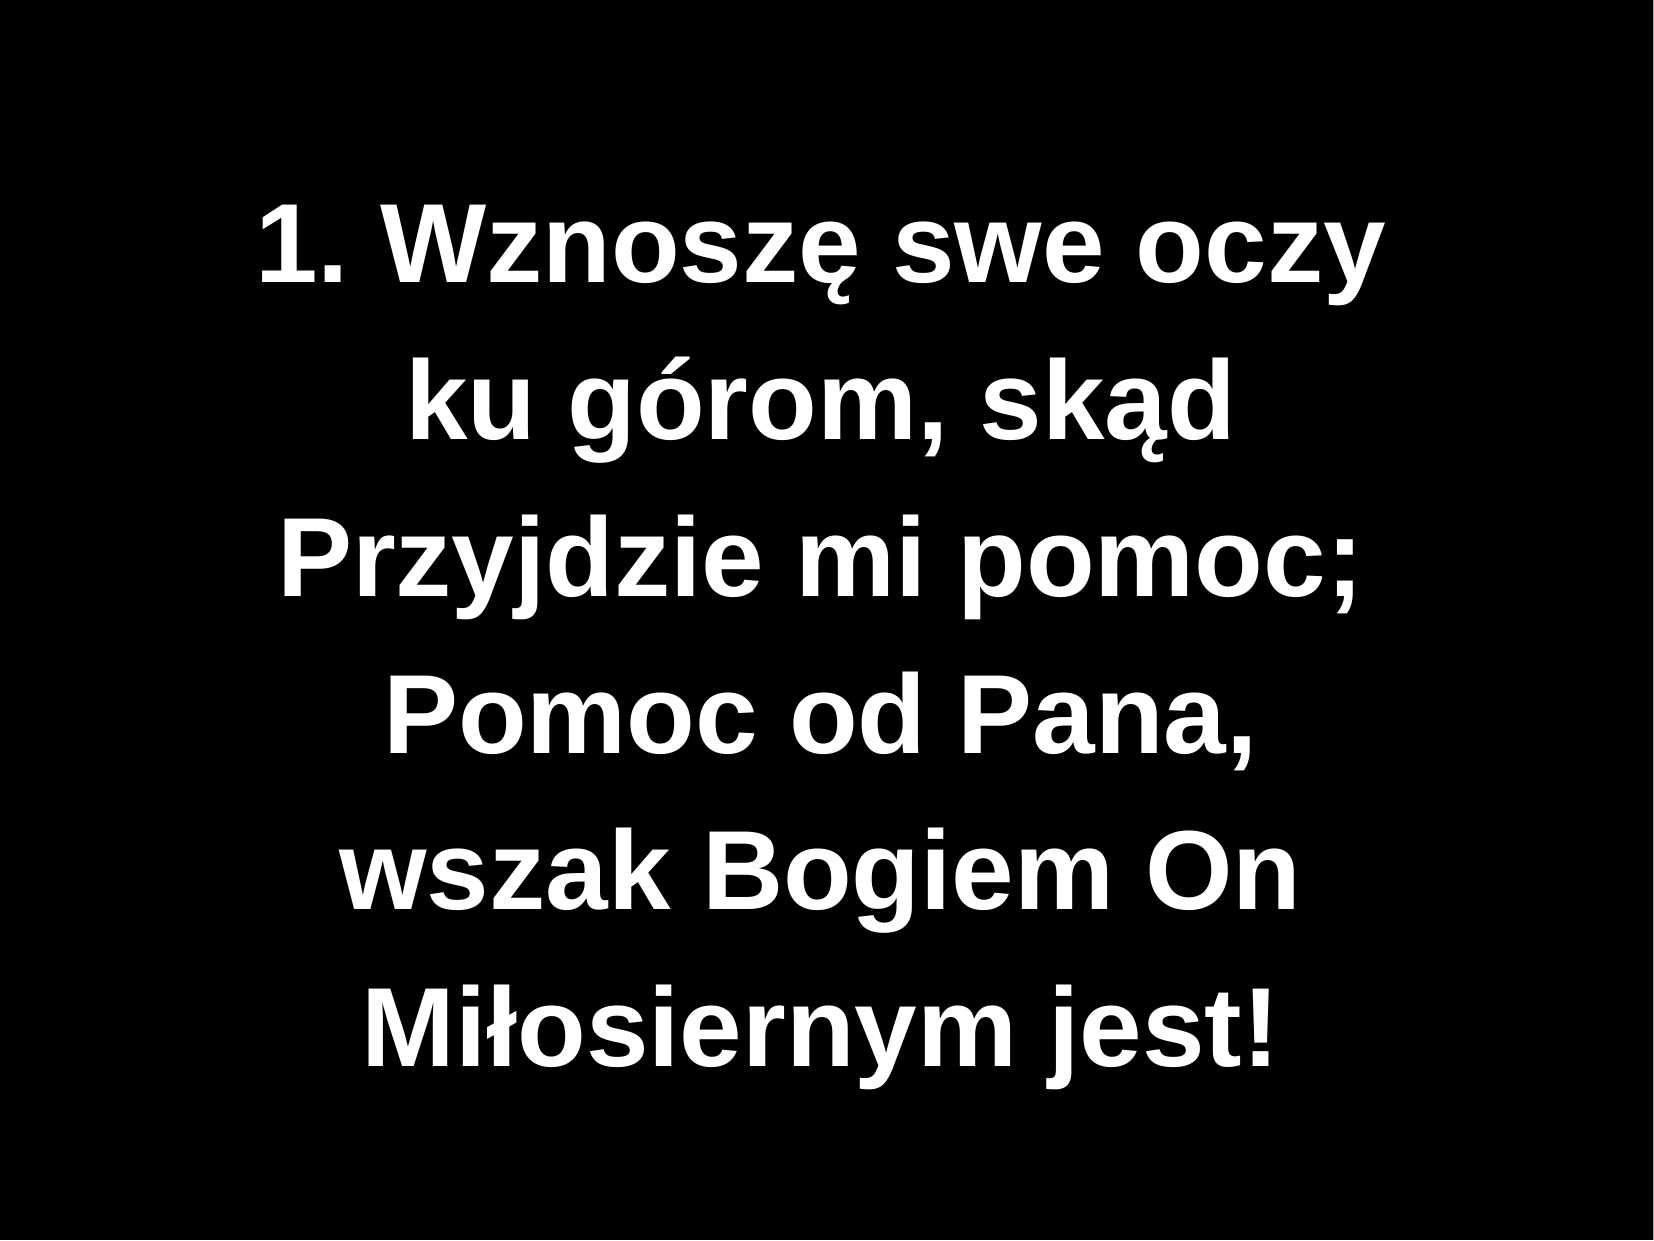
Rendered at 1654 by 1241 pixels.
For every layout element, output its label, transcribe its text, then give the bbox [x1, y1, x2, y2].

subtitle 1. Wznoszę swe oczy ku górom, skąd Przyjdzie mi pomoc; Pomoc od Pana, wszak Bogiem On Miłosiernym jest! [0, 0, 1642, 1241]
